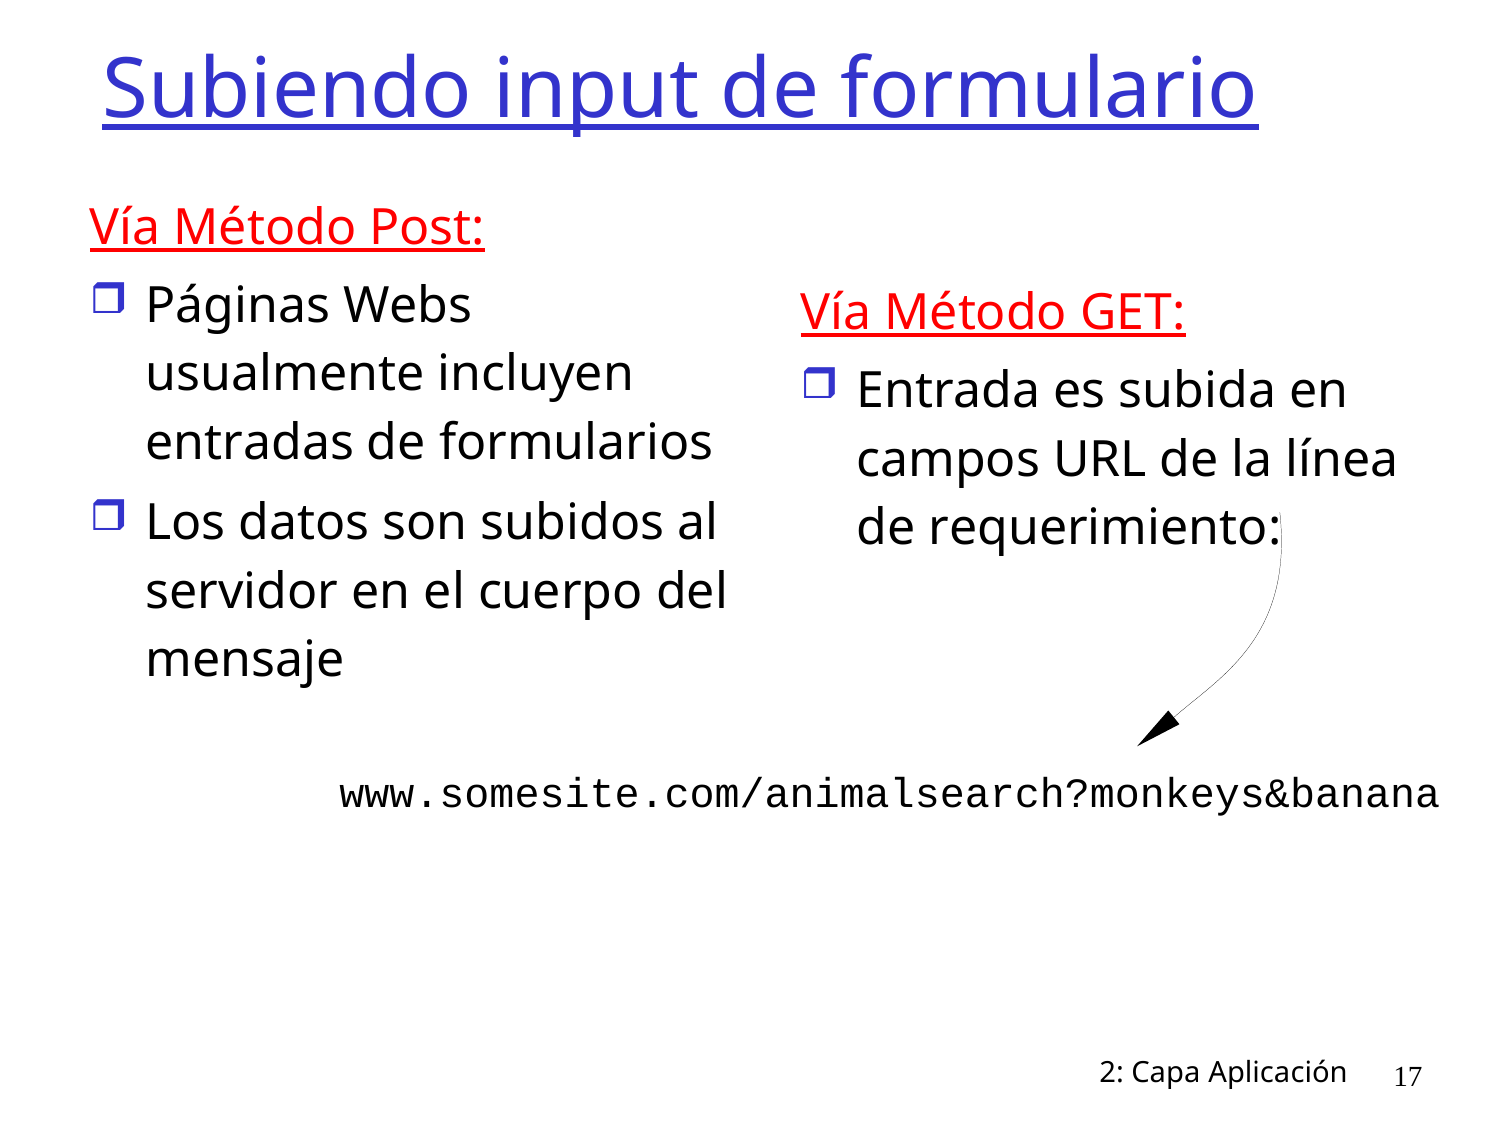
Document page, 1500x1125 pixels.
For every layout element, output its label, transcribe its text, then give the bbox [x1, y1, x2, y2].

list Vía Método GET: Entrada es subida en campos URL de la línea de requerimiento: [785, 272, 1464, 570]
title Subiendo input de formulario [87, 15, 1463, 158]
list Vía Método Post: Páginas Webs usualmente incluyen entradas de formularios Los datos son subidos al servidor en el cuerpo del mensaje [75, 187, 753, 1066]
text_box www.somesite.com/animalsearch?monkeys&banana [324, 763, 1455, 826]
